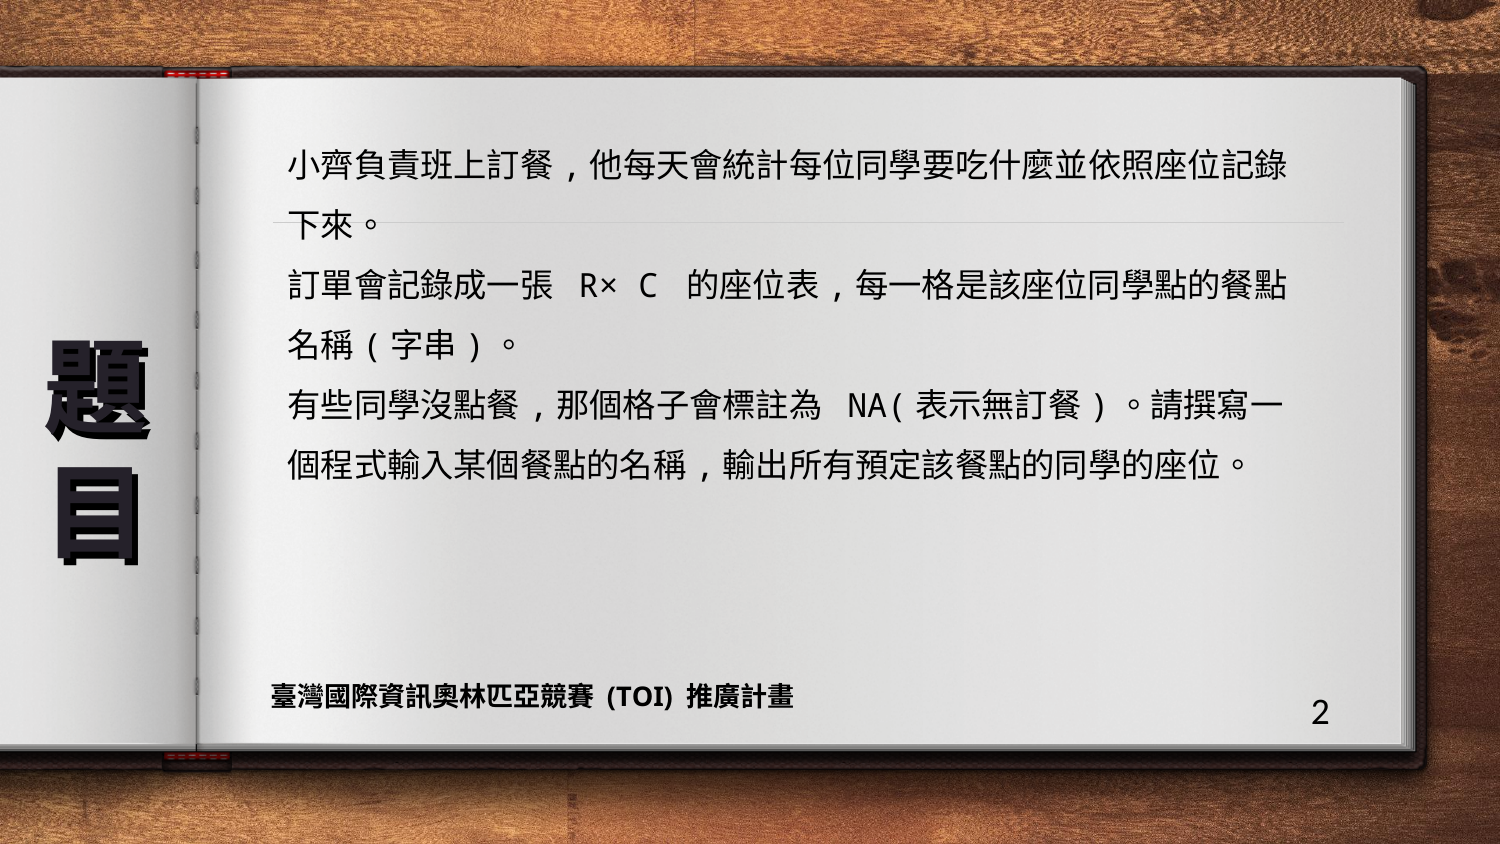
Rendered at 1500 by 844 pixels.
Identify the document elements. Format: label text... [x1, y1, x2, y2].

title 題 目 [28, 306, 210, 552]
text_box 小齊負責班上訂餐,他每天會統計每位同學要吃什麼並依照座位記錄下來。 訂單會記錄成一張 R× C 的座位表,每一格是該座位同學點的餐點名稱(字串)。 有些同學沒點餐,那個格子會標註為 NA(表示無訂餐)。請撰寫一個程式輸入某個餐點的名稱,輸出所有預定該餐點的同學的座位。 [273, 117, 1307, 491]
text_box 2 [1295, 672, 1386, 737]
